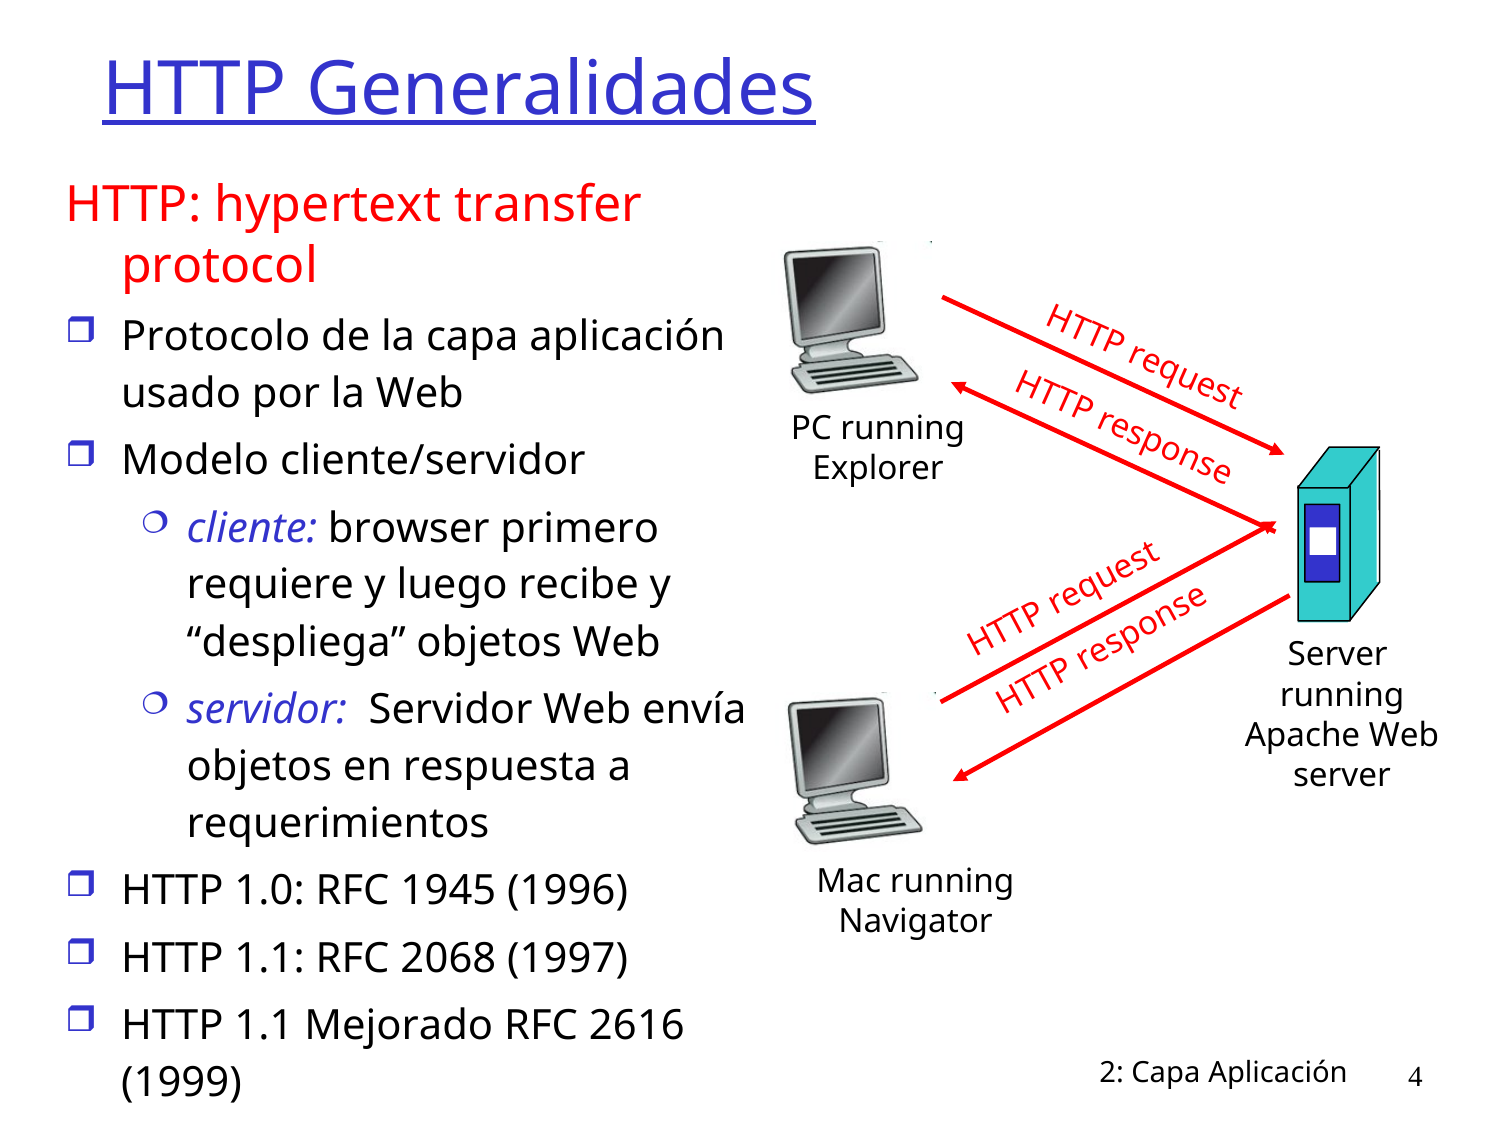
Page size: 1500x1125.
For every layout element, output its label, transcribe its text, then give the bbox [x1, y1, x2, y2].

text_box HTTP request [1023, 285, 1265, 431]
list HTTP: hypertext transfer protocol Protocolo de la capa aplicación usado por la Web Modelo cliente/servidor cliente: browser primero requiere y luego recibe y “despliega” objetos Web servidor: Servidor Web envía objetos en respuesta a requerimientos HTTP 1.0: RFC 1945 (1996) HTTP 1.1: RFC 2068 (1997) HTTP 1.1 Mejorado RFC 2616 (1999) [50, 164, 816, 1082]
text_box HTTP request [944, 519, 1182, 679]
title HTTP Generalidades [87, 15, 1463, 158]
text_box Server running Apache Web server [1229, 629, 1455, 801]
text_box Mac running Navigator [801, 856, 1030, 948]
text_box HTTP response [992, 351, 1256, 506]
picture [816, 241, 932, 401]
text_box HTTP response [973, 562, 1230, 736]
text_box PC running Explorer [775, 402, 981, 495]
text_box [1297, 447, 1380, 623]
picture [816, 692, 936, 852]
